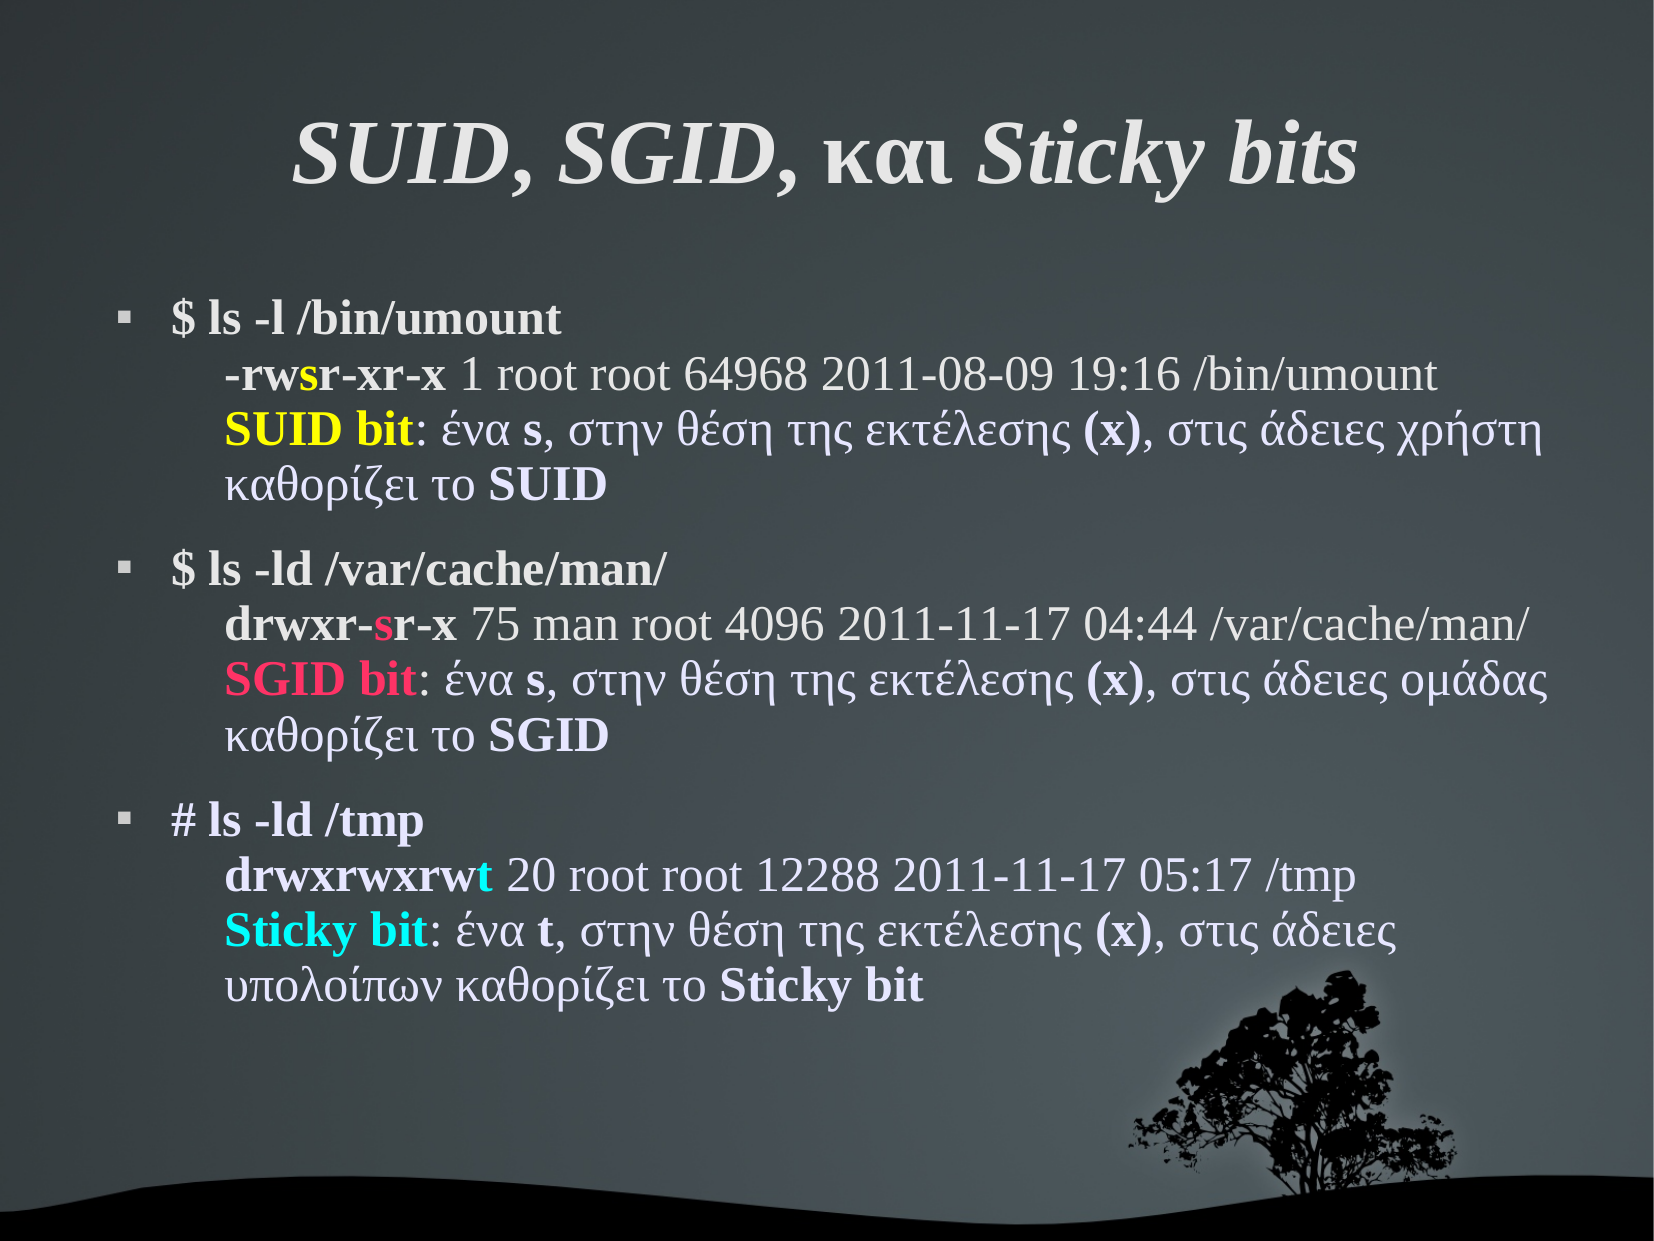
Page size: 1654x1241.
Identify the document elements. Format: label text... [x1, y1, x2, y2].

list $ ls -l /bin/umount -rwsr-xr-x 1 root root 64968 2011-08-09 19:16 /bin/umount SUID bit: ένα s, στην θέση της εκτέλεσης (x), στις άδειες χρήστη καθορίζει το SUID $ ls -ld /var/cache/man/ drwxr-sr-x 75 man root 4096 2011-11-17 04:44 /var/cache/man/ SGID bit: ένα s, στην θέση της εκτέλεσης (x), στις άδειες ομάδας καθορίζει το SGID # ls -ld /tmp drwxrwxrwt 20 root root 12288 2011-11-17 05:17 /tmp Sticky bit: ένα t, στην θέση της εκτέλεσης (x), στις άδειες υπολοίπων καθορίζει το Sticky bit [82, 290, 1571, 1133]
picture [0, 0, 1654, 1241]
title SUID, SGID, και Sticky bits [82, 49, 1571, 257]
